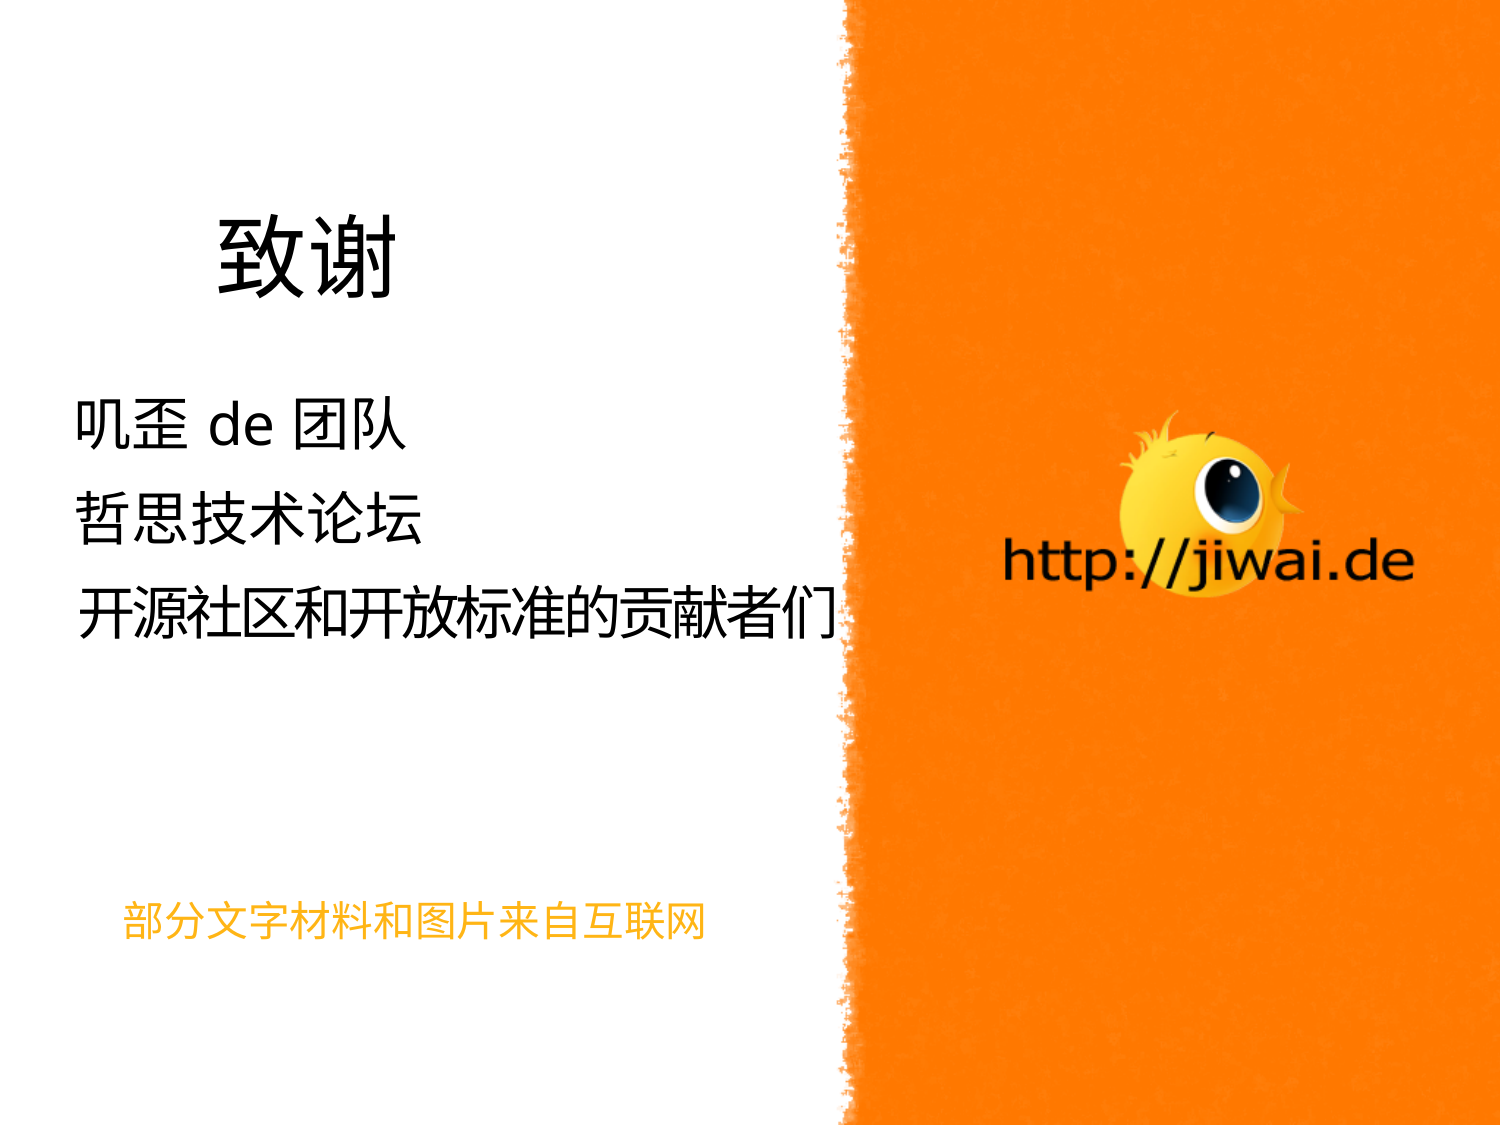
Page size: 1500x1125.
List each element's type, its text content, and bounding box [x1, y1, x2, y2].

list 叽歪de团队 哲思技术论坛 开源社区和开放标准的贡献者们 部分文字材料和图片来自互联网 [59, 408, 857, 957]
picture [0, 0, 1500, 1125]
title 致谢 [200, 177, 845, 401]
